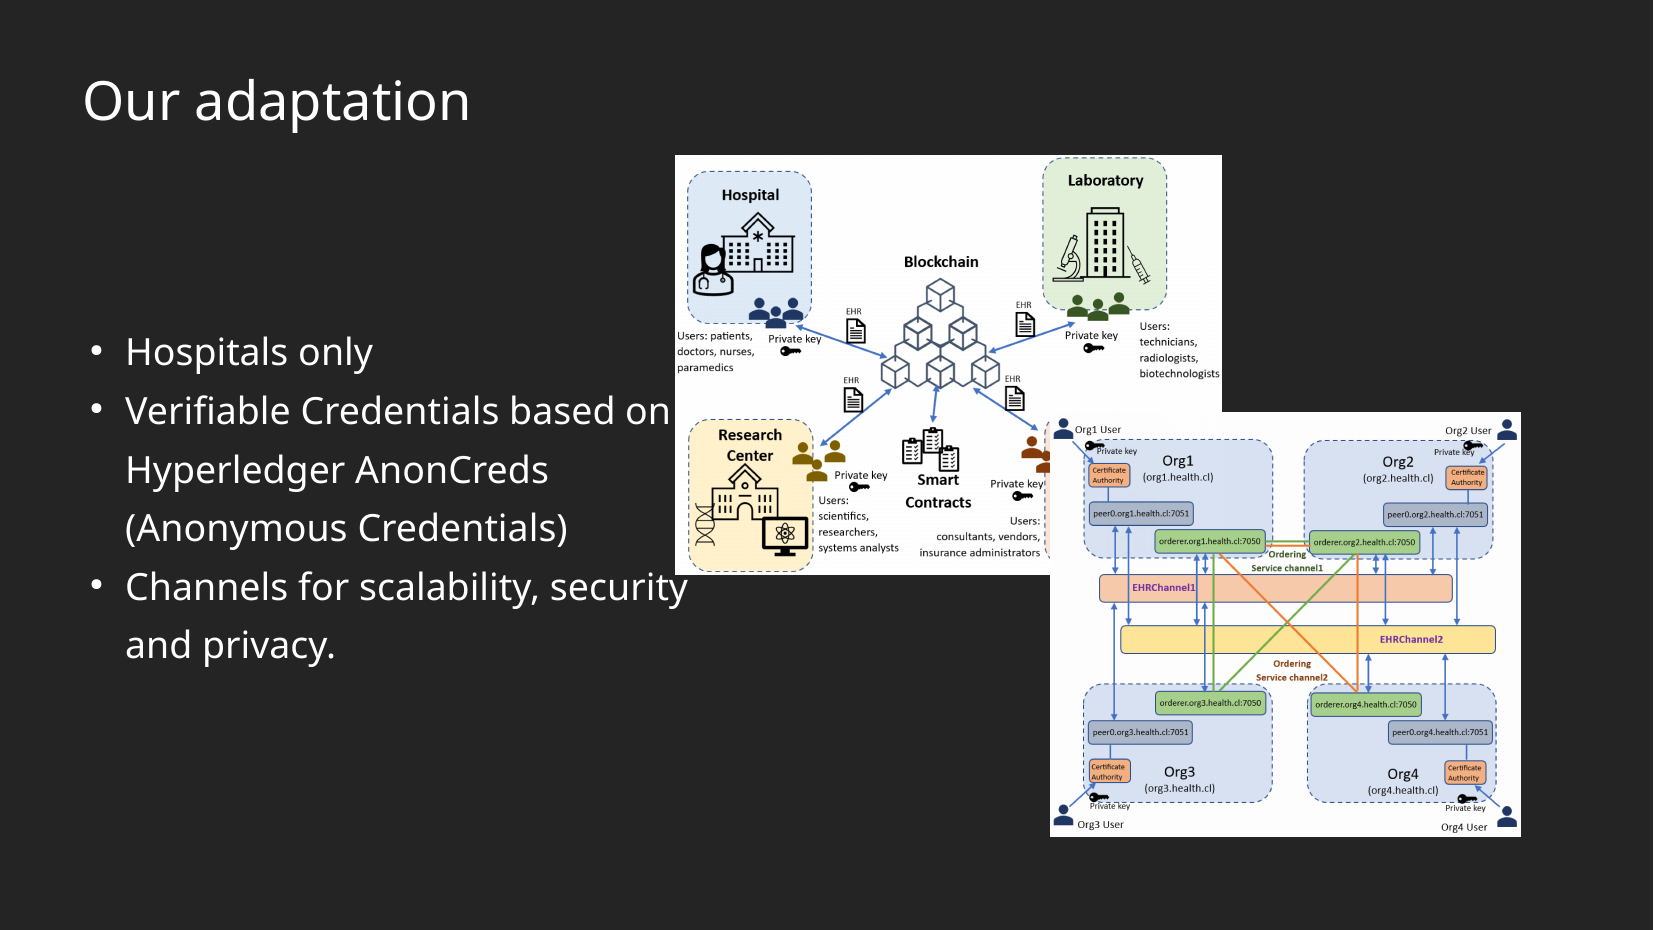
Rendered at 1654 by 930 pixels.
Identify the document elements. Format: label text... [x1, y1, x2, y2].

picture [675, 155, 1521, 837]
text_box Hospitals only Verifiable Credentials based on Hyperledger AnonCreds (Anonymous Credentials) Channels for scalability, security and privacy. [75, 310, 663, 638]
title Our adaptation [82, 42, 1571, 156]
